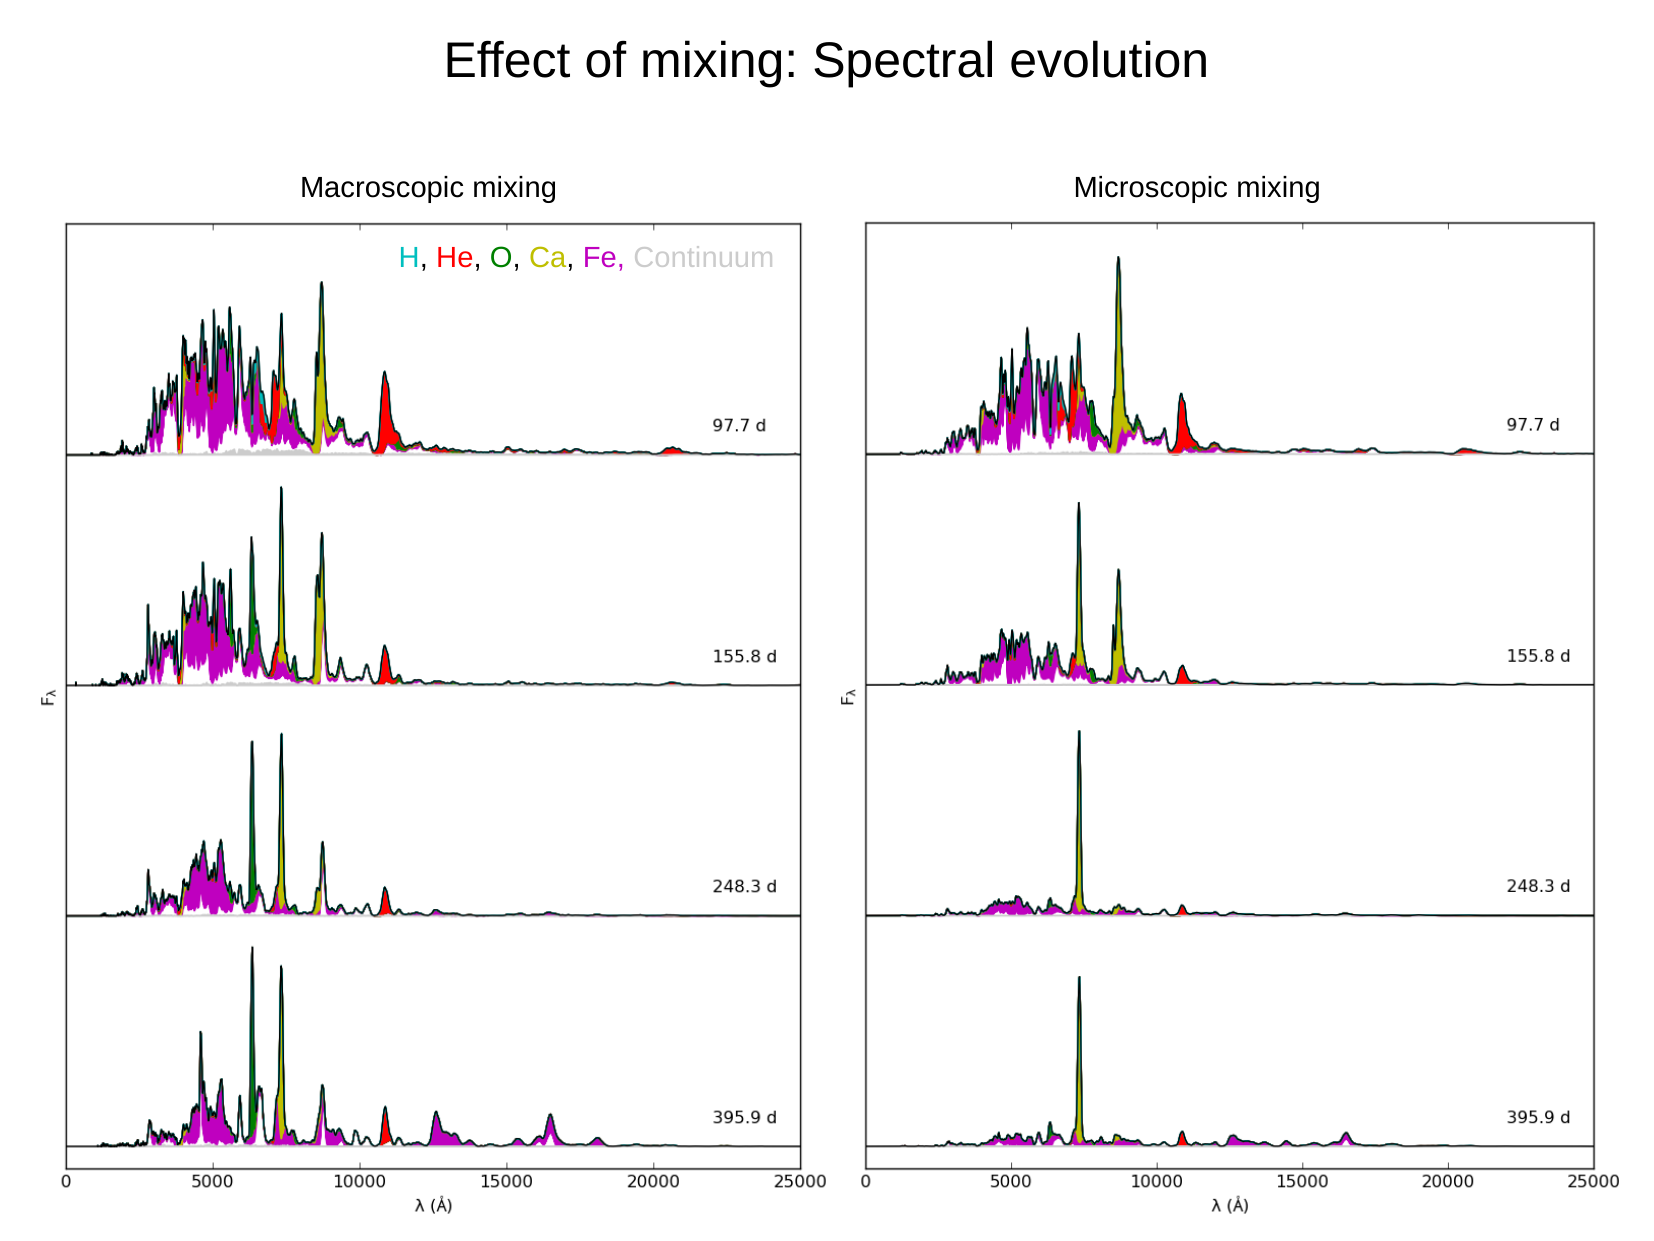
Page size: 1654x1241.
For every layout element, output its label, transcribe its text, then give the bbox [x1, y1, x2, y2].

text_box Microscopic mixing [1058, 163, 1337, 212]
text_box Macroscopic mixing [285, 163, 573, 212]
picture [22, 221, 1635, 1223]
text_box Effect of mixing: Spectral evolution [428, 25, 1225, 96]
text_box H, He, O, Ca, Fe, Continuum [383, 233, 791, 281]
